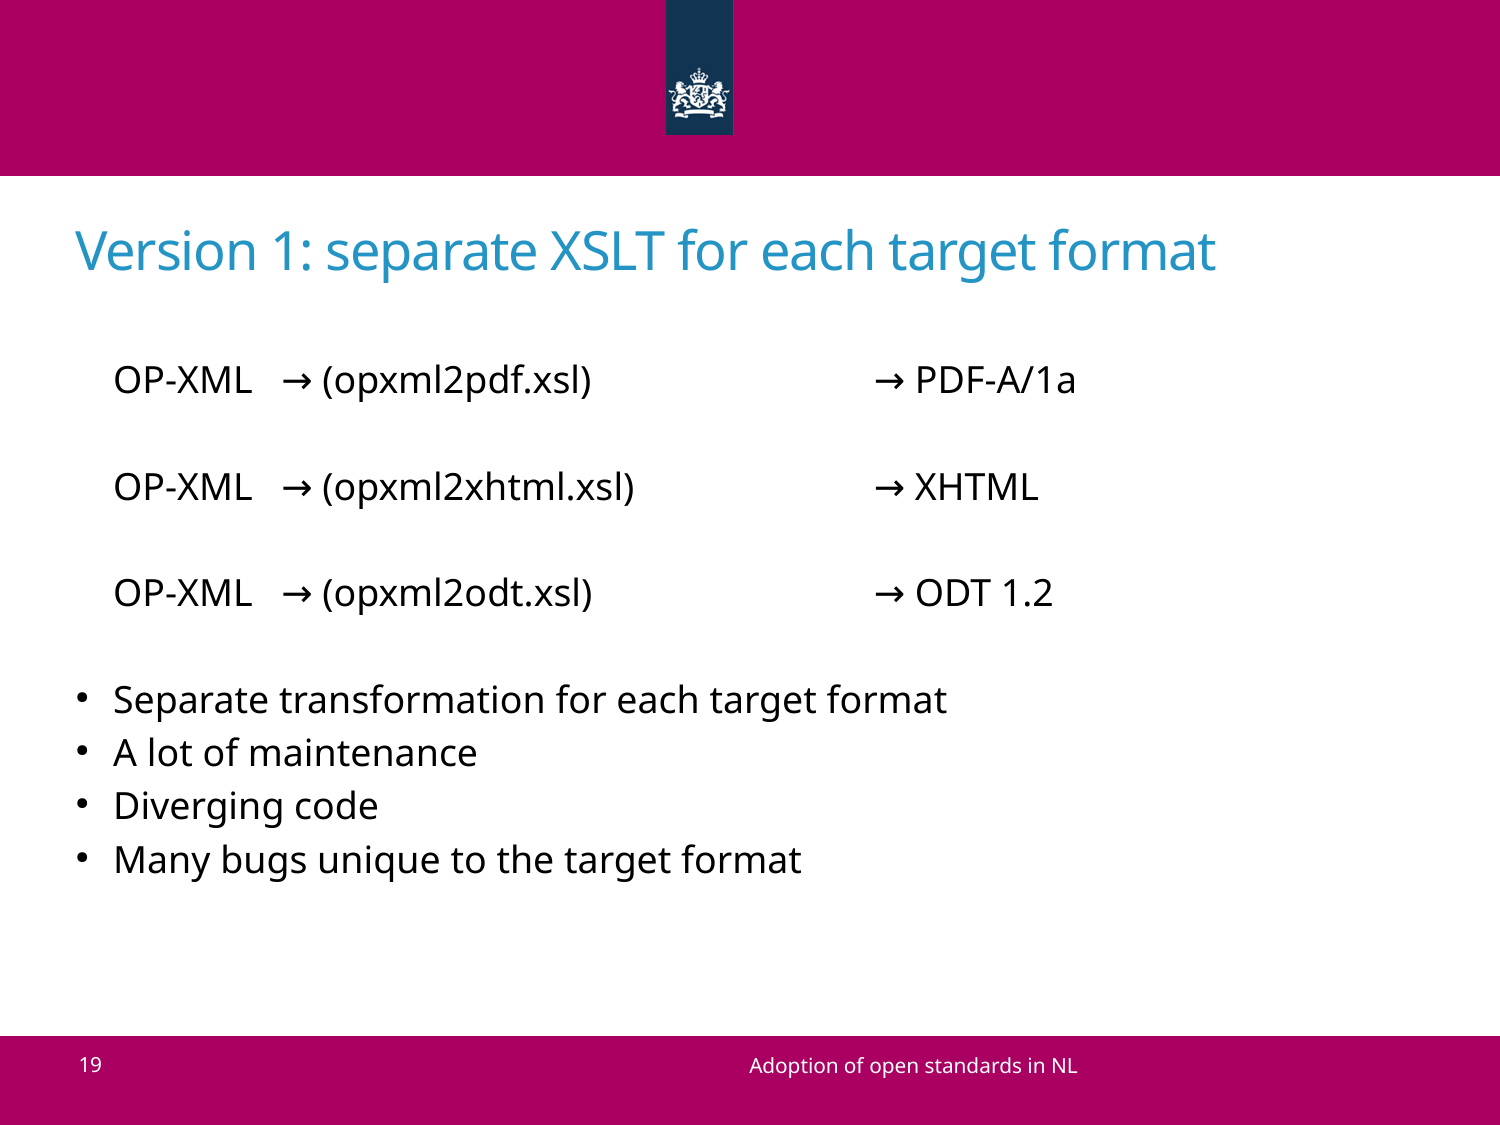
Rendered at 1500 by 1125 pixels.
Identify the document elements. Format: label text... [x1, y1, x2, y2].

text_box Adoption of open standards in NL [734, 1044, 1418, 1092]
text_box <number> [63, 1043, 181, 1104]
list OP-XML → (opxml2pdf.xsl) → PDF-A/1a OP-XML → (opxml2xhtml.xsl) → XHTML OP-XML → (opxml2odt.xsl) → ODT 1.2 Separate transformation for each target format A lot of maintenance Diverging code Many bugs unique to the target format [60, 295, 1350, 997]
picture [666, 0, 734, 135]
title Version 1: separate XSLT for each target format [60, 202, 1348, 295]
